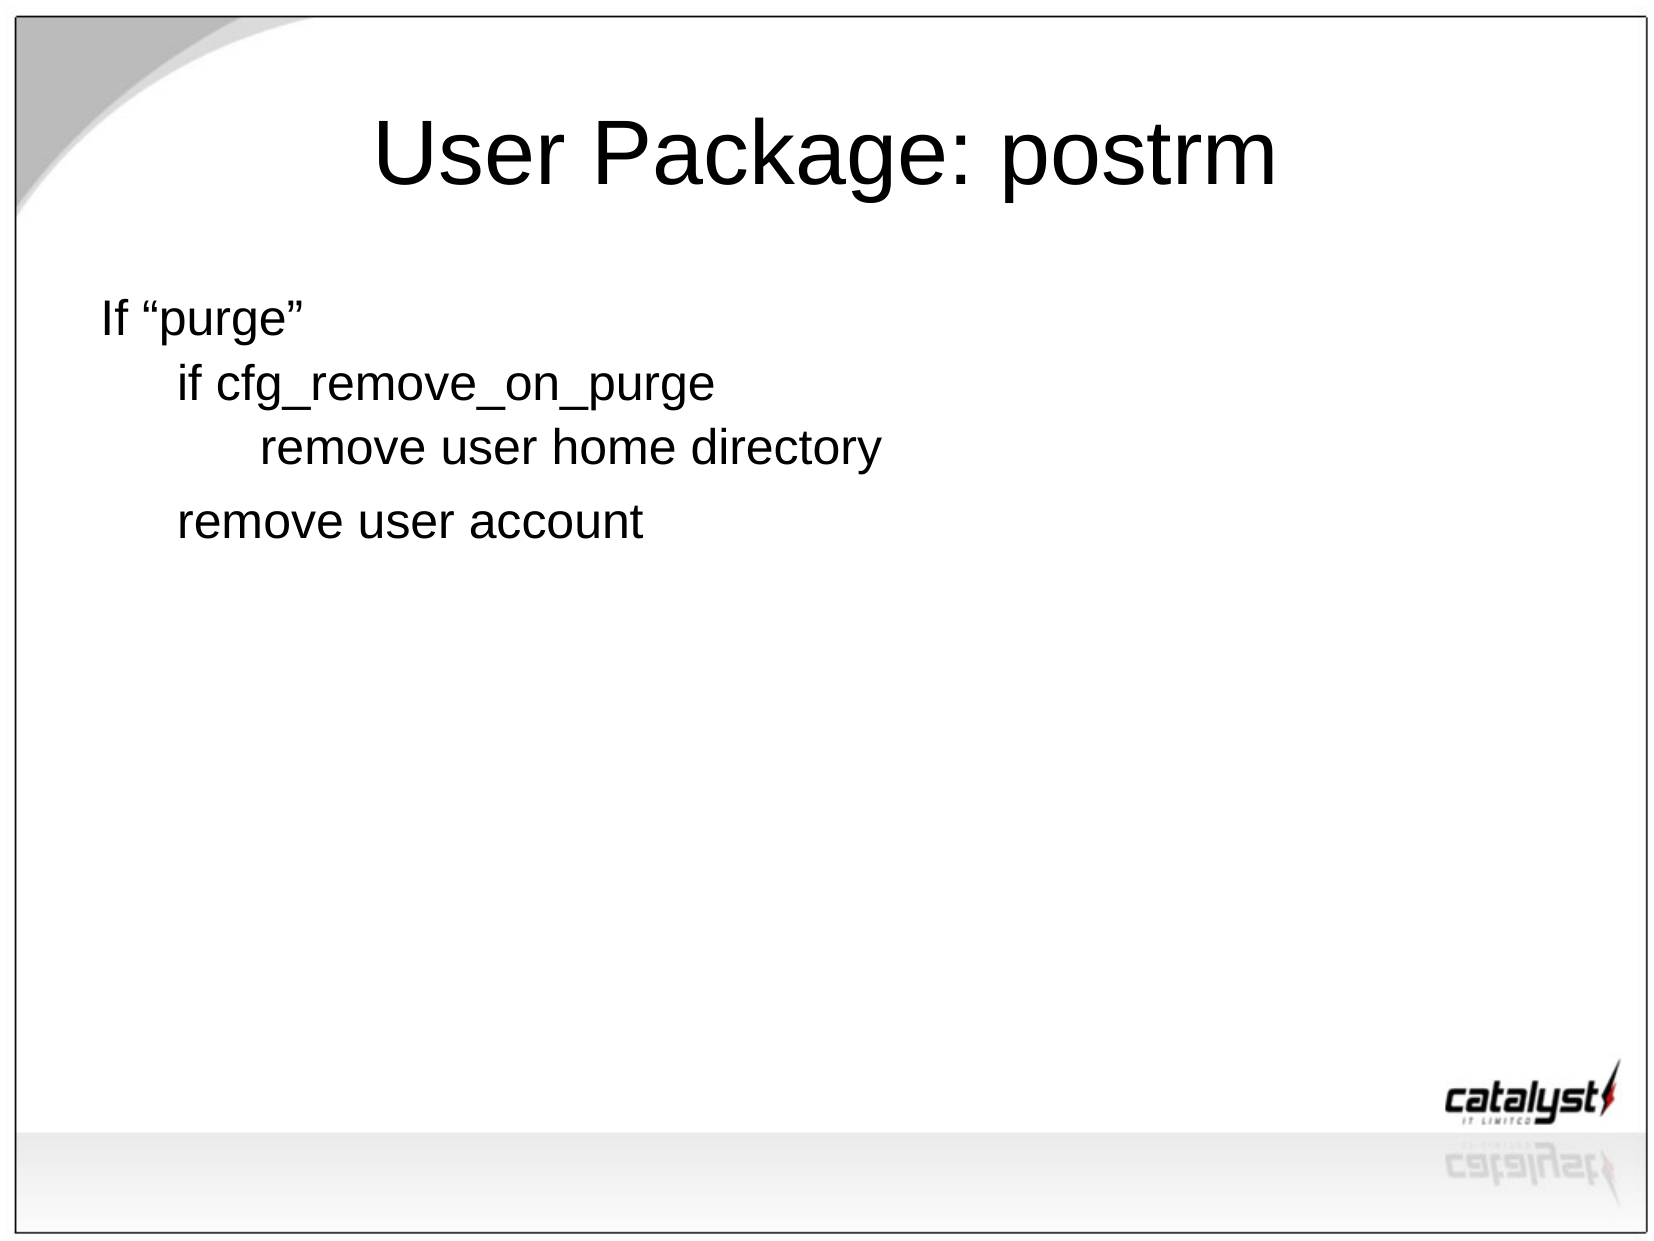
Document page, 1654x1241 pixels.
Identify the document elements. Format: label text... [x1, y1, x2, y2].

picture [4, 5, 1654, 1241]
title User Package: postrm [82, 56, 1571, 250]
list If “purge” if cfg_remove_on_purge remove user home directory remove user account [82, 290, 1571, 1094]
